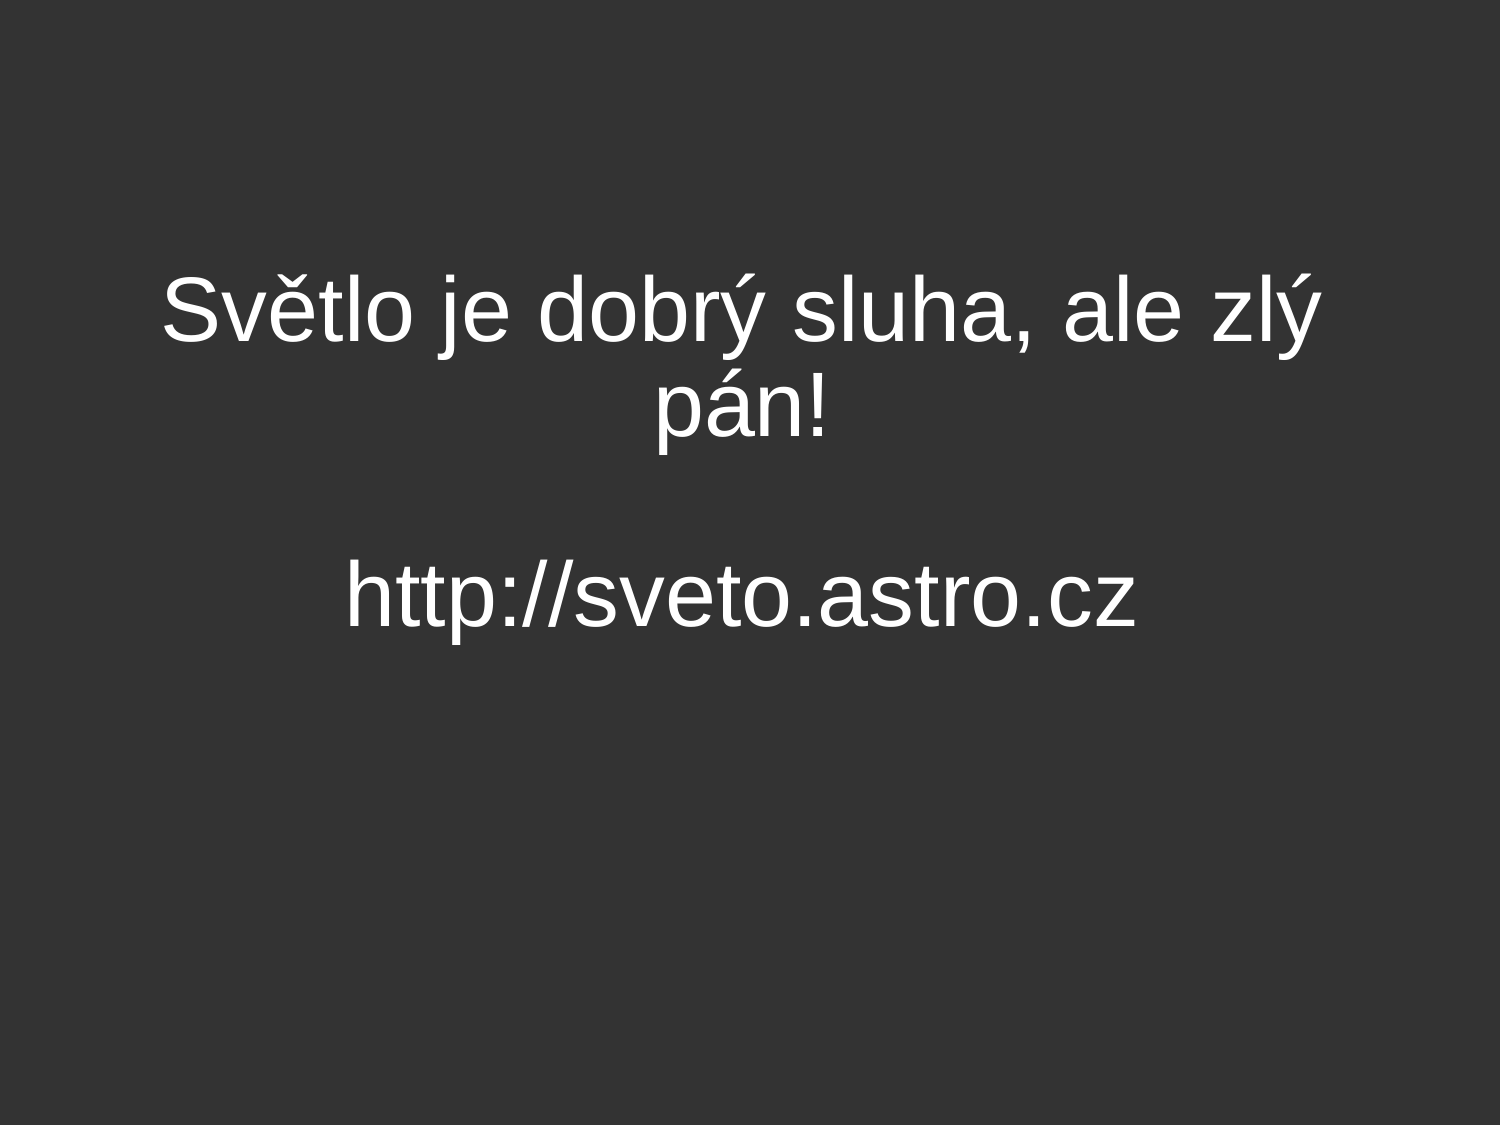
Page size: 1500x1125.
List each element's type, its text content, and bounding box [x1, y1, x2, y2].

title Světlo je dobrý sluha, ale zlý pán! http://sveto.astro.cz [67, 261, 1418, 650]
